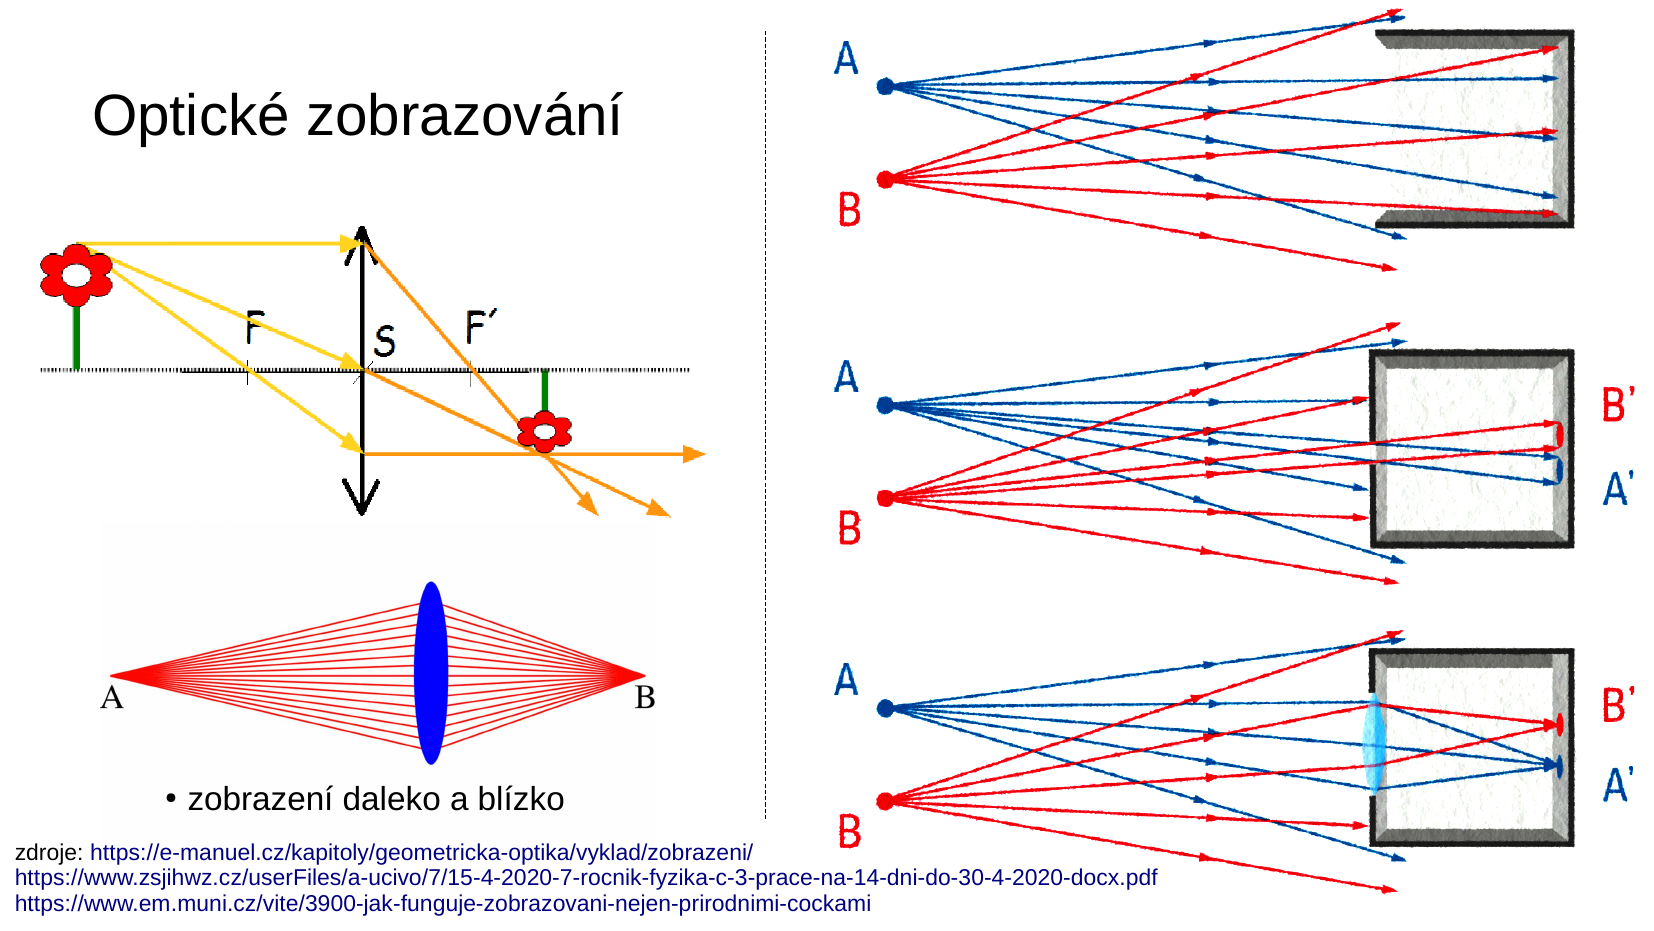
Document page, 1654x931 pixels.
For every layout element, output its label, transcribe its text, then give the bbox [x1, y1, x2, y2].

text_box zdroje: https://e-manuel.cz/kapitoly/geometricka-optika/vyklad/zobrazeni/ https://www.zsjihwz.cz/userFiles/a-ucivo/7/15-4-2020-7-rocnik-fyzika-c-3-prace-na-14-dni-do-30-4-2020-docx.pdf https://www.em.muni.cz/vite/3900-jak-funguje-zobrazovani-nejen-prirodnimi-cockami [0, 832, 1181, 924]
title Optické zobrazování [79, 75, 638, 155]
picture [819, 1, 1642, 906]
picture [37, 224, 708, 832]
list zobrazení daleko a blízko [150, 780, 601, 832]
